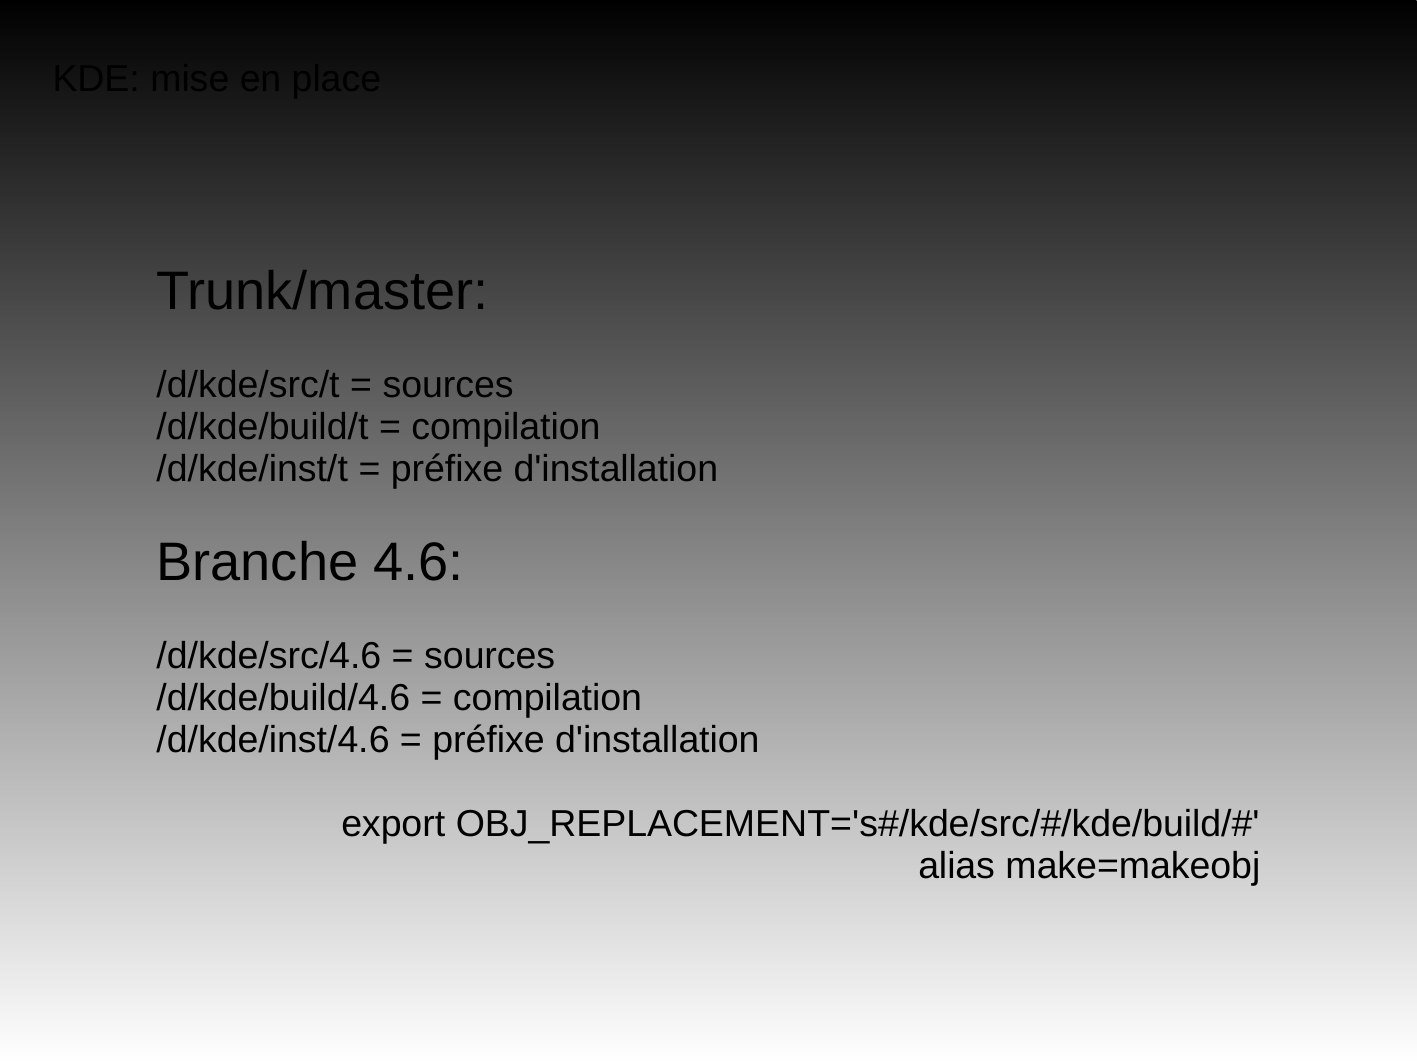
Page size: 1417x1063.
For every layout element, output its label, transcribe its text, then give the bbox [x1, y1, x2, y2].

title KDE: mise en place [37, 50, 1369, 221]
list Trunk/master: /d/kde/src/t = sources /d/kde/build/t = compilation /d/kde/inst/t = préfixe d'installation Branche 4.6: /d/kde/src/4.6 = sources /d/kde/build/4.6 = compilation /d/kde/inst/4.6 = préfixe d'installation export OBJ_REPLACEMENT='s#/kde/src/#/kde/build/#' alias make=makeobj [141, 253, 1276, 902]
